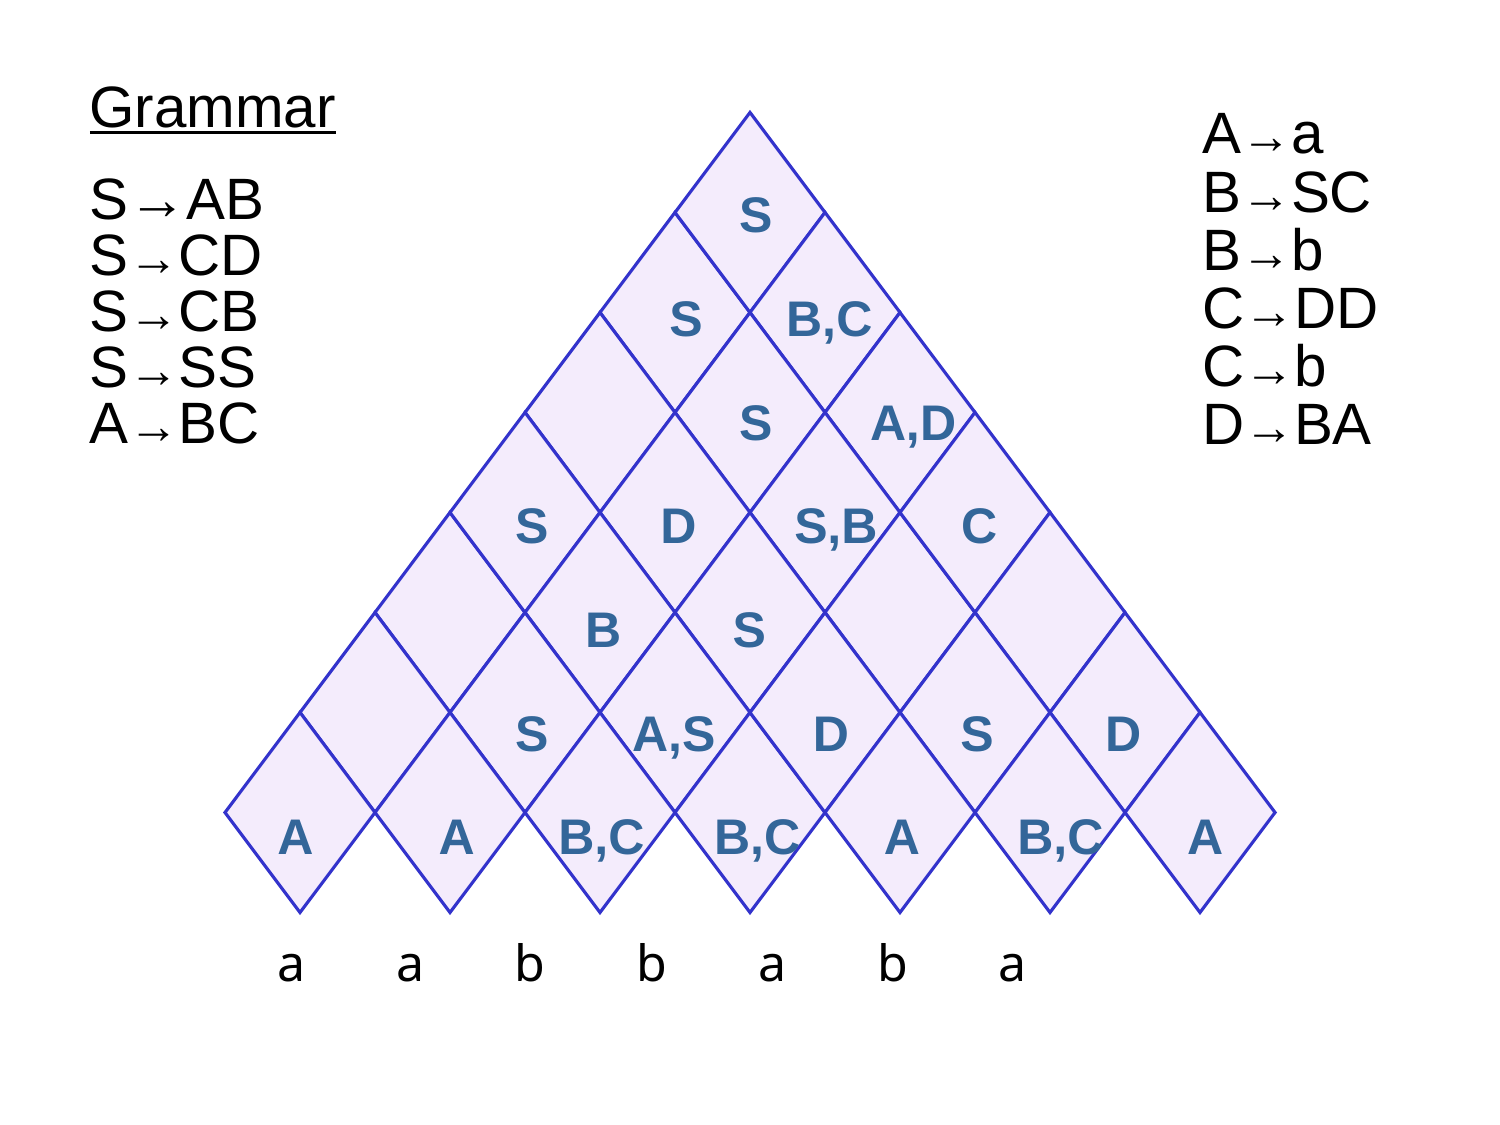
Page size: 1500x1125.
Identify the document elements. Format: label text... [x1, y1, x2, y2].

text_box [870, 873, 930, 913]
text_box [420, 873, 480, 913]
text_box [1020, 873, 1080, 913]
text_box [720, 873, 780, 913]
text_box [703, 112, 797, 174]
text_box [225, 763, 262, 862]
text_box a a b b a b a [262, 923, 1251, 1000]
text_box S S B,C S A,D S D S,B C B S S A,S D S D A A B,C B,C A B,C A [262, 174, 1476, 873]
text_box [570, 873, 630, 913]
text_box [1170, 873, 1230, 913]
text_box A→a B→SC B→b C→DD C→b D→BA [1187, 99, 1413, 464]
text_box [270, 873, 330, 913]
text_box Grammar S→AB S→CD S→CB S→SS A→BC [74, 75, 413, 463]
